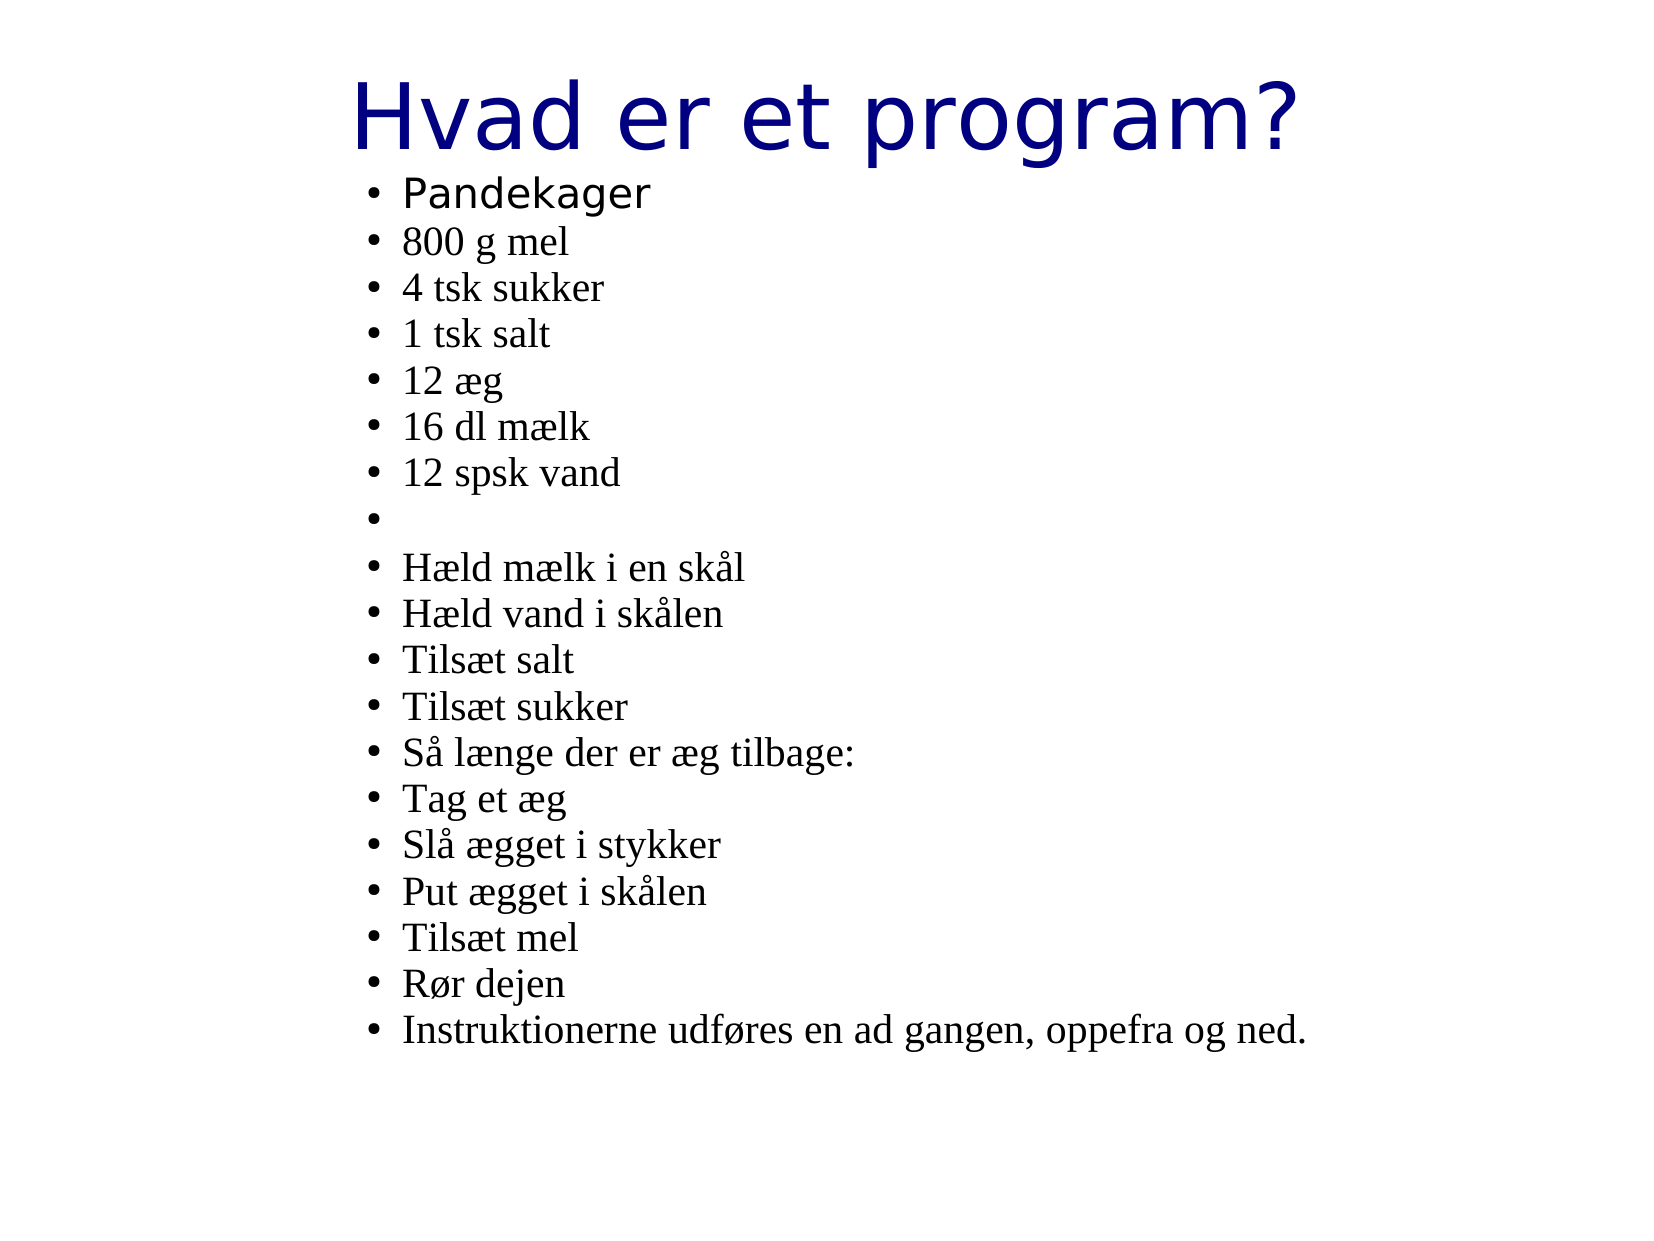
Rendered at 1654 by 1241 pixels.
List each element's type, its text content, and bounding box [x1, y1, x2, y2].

subtitle Pandekager 800 g mel 4 tsk sukker 1 tsk salt 12 æg 16 dl mælk 12 spsk vand Hæld mælk i en skål Hæld vand i skålen Tilsæt salt Tilsæt sukker Så længe der er æg tilbage: Tag et æg Slå ægget i stykker Put ægget i skålen Tilsæt mel Rør dejen Instruktionerne udføres en ad gangen, oppefra og ned. [295, 169, 1573, 1241]
title Hvad er et program? [105, 14, 1549, 222]
